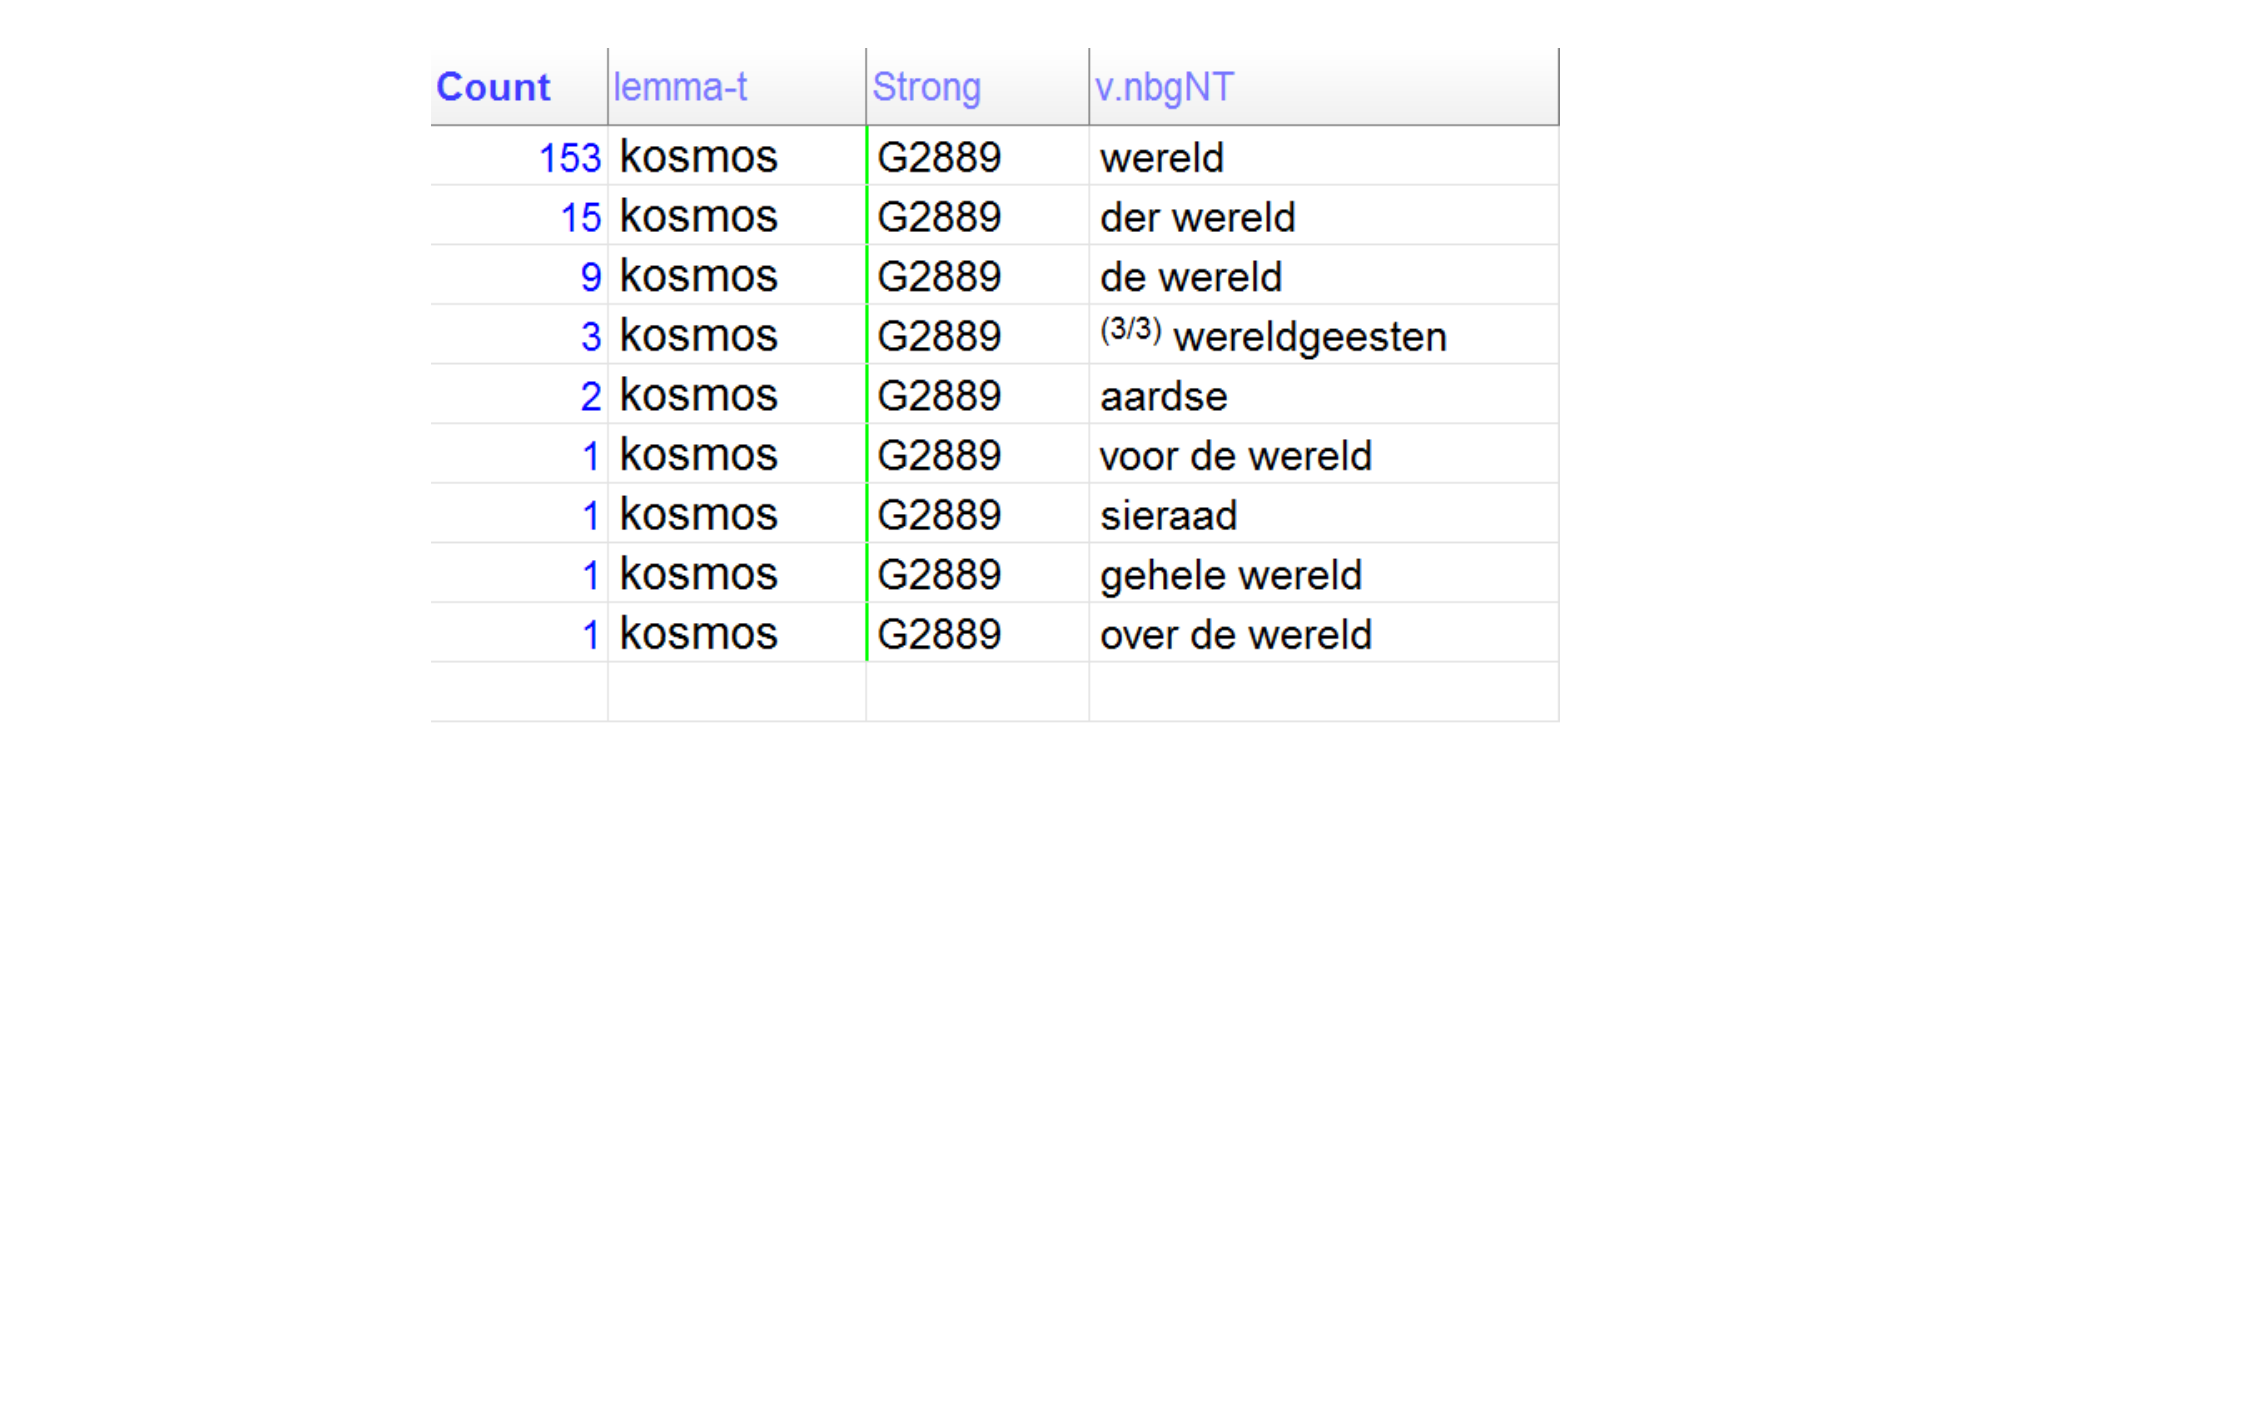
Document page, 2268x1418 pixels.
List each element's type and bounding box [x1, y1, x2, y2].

picture [431, 48, 1560, 761]
